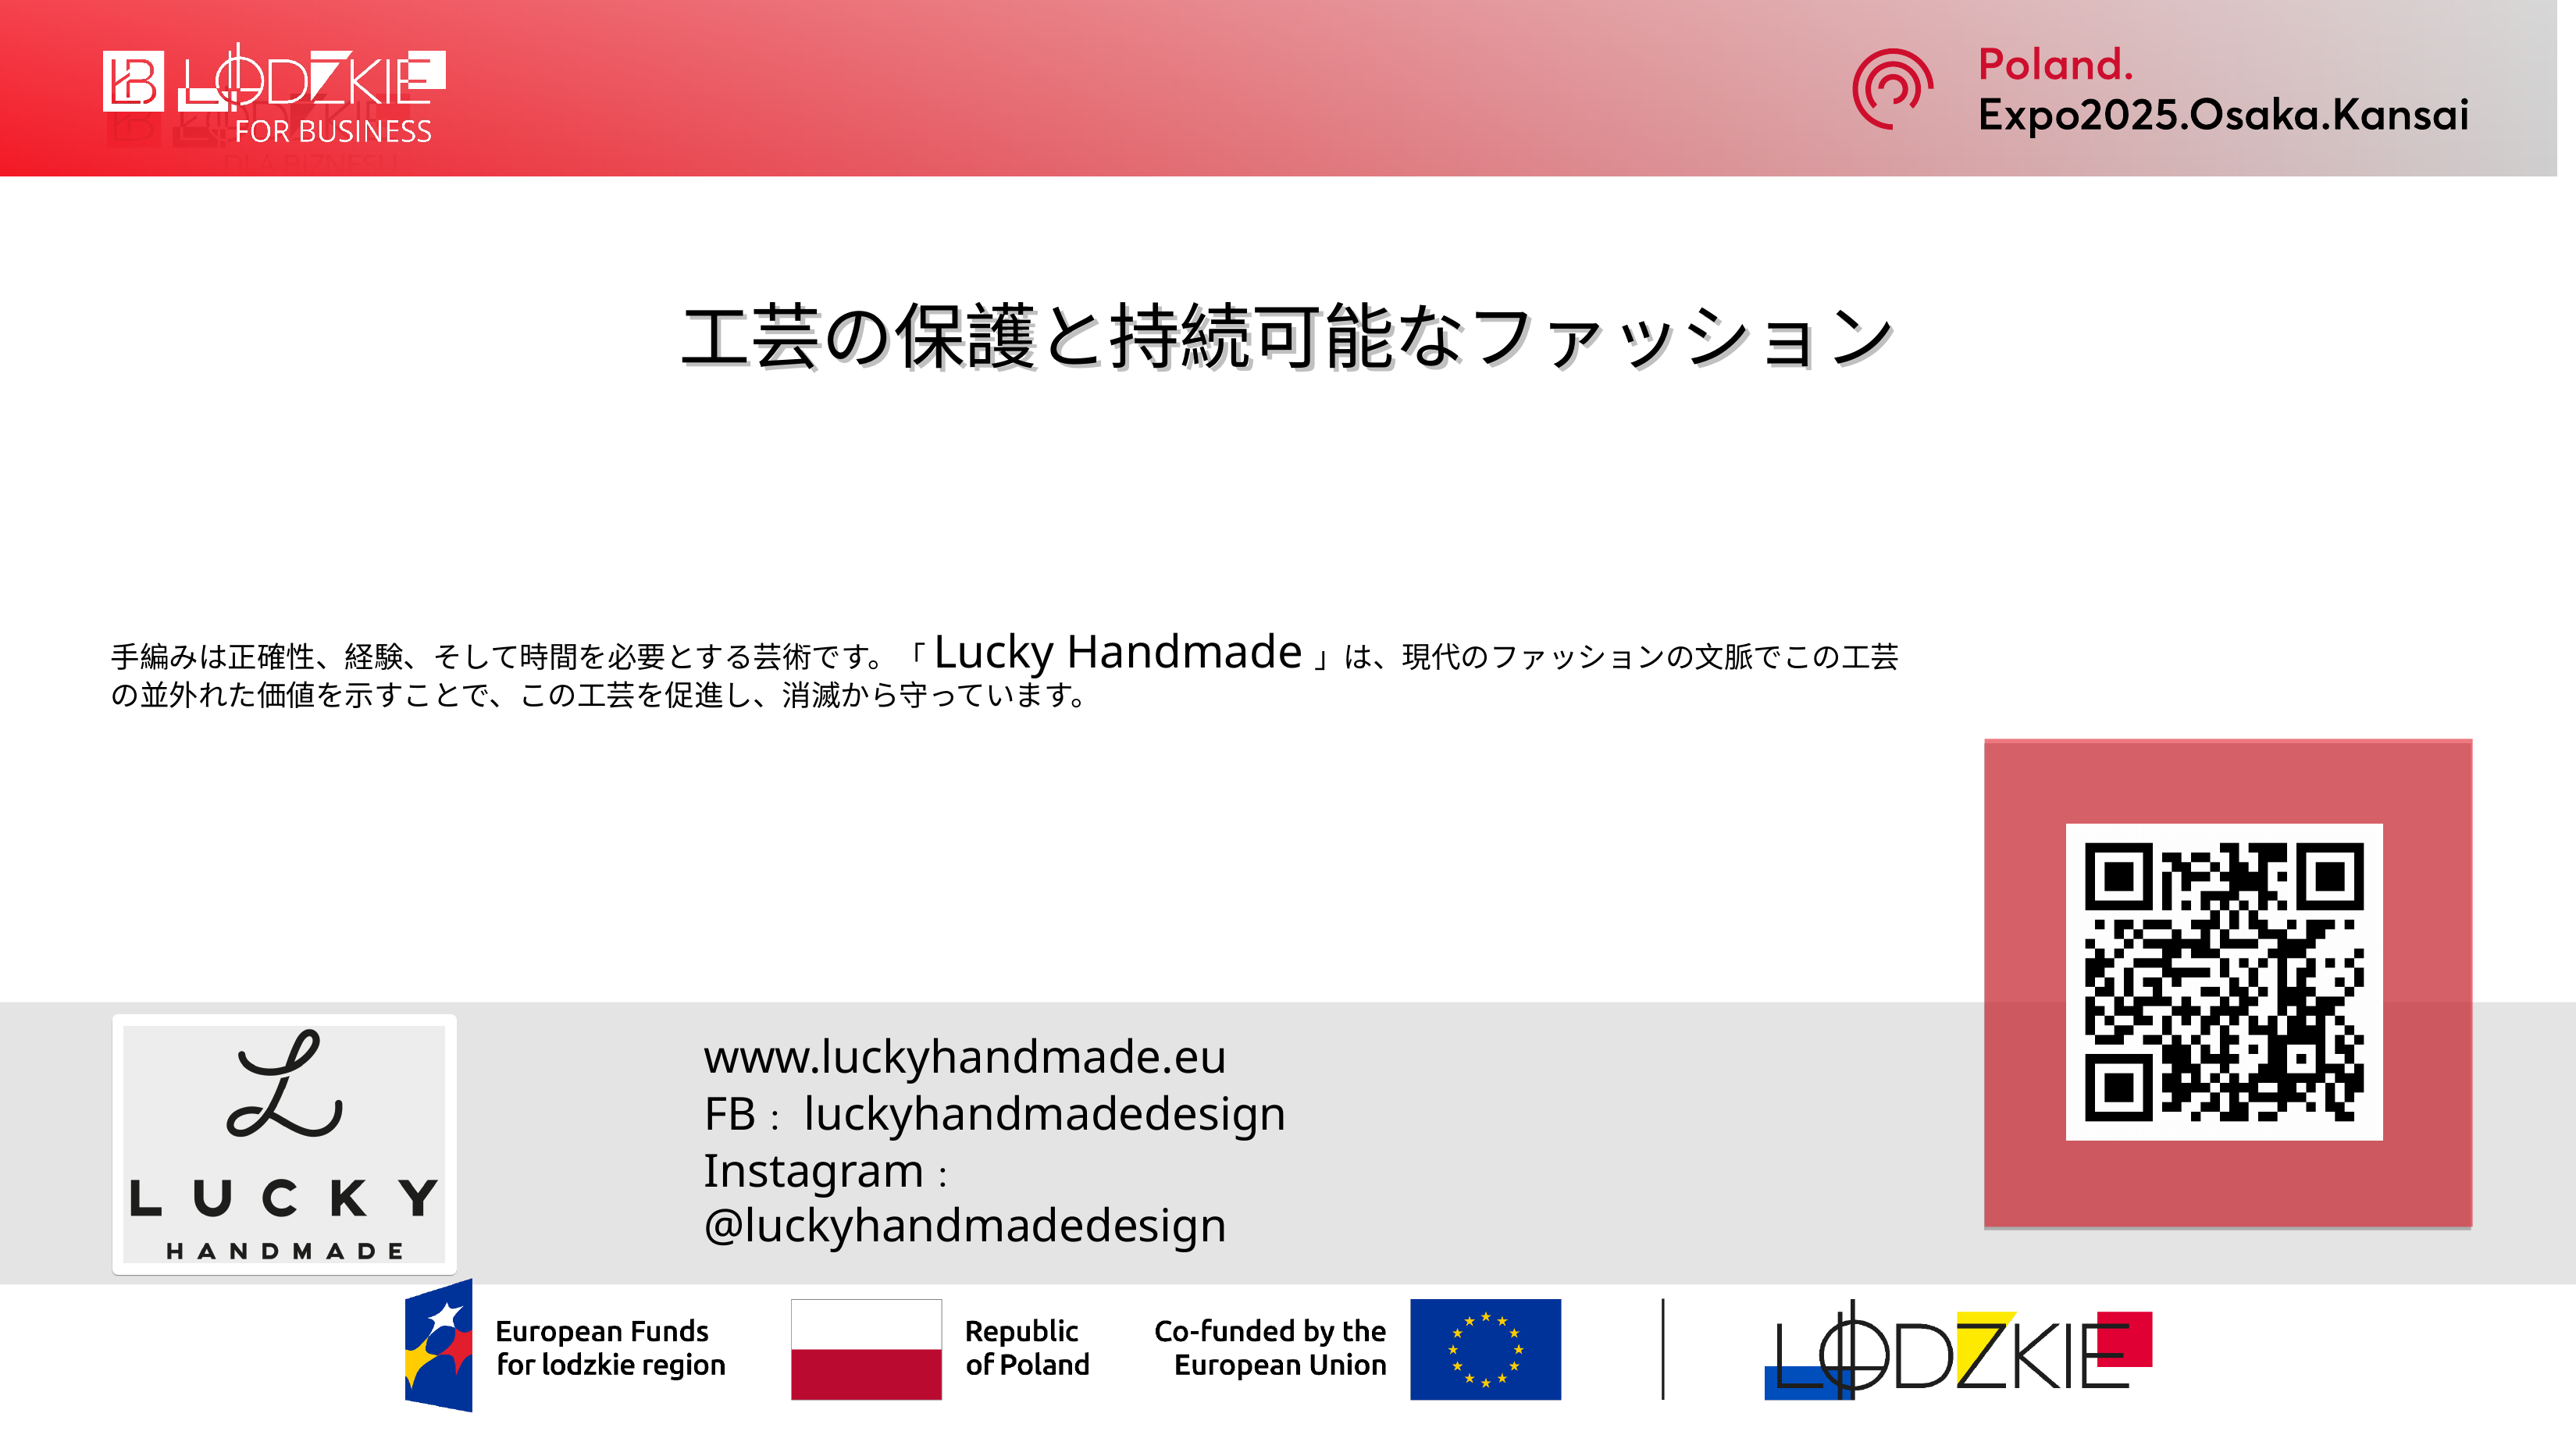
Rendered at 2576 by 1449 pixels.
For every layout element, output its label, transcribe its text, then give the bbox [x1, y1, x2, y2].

text_box www.luckyhandmade.eu FB：luckyhandmadedesign Instagram：@luckyhandmadedesign [702, 1025, 1330, 1252]
text_box 手編みは正確性、経験、そして時間を必要とする芸術です。「Lucky Handmade」は、現代のファッションの文脈でこの工芸の並外れた価値を示すことで、この工芸を促進し、消滅から守っています。 [109, 620, 1923, 788]
text_box [0, 739, 2576, 1285]
title 工芸の保護と持続可能なファッション [105, 272, 2469, 378]
picture [2066, 824, 2383, 1141]
picture [372, 1244, 2186, 1446]
text_box [0, 0, 2557, 176]
picture [123, 1025, 446, 1264]
picture [1852, 46, 2469, 138]
picture [103, 42, 446, 142]
